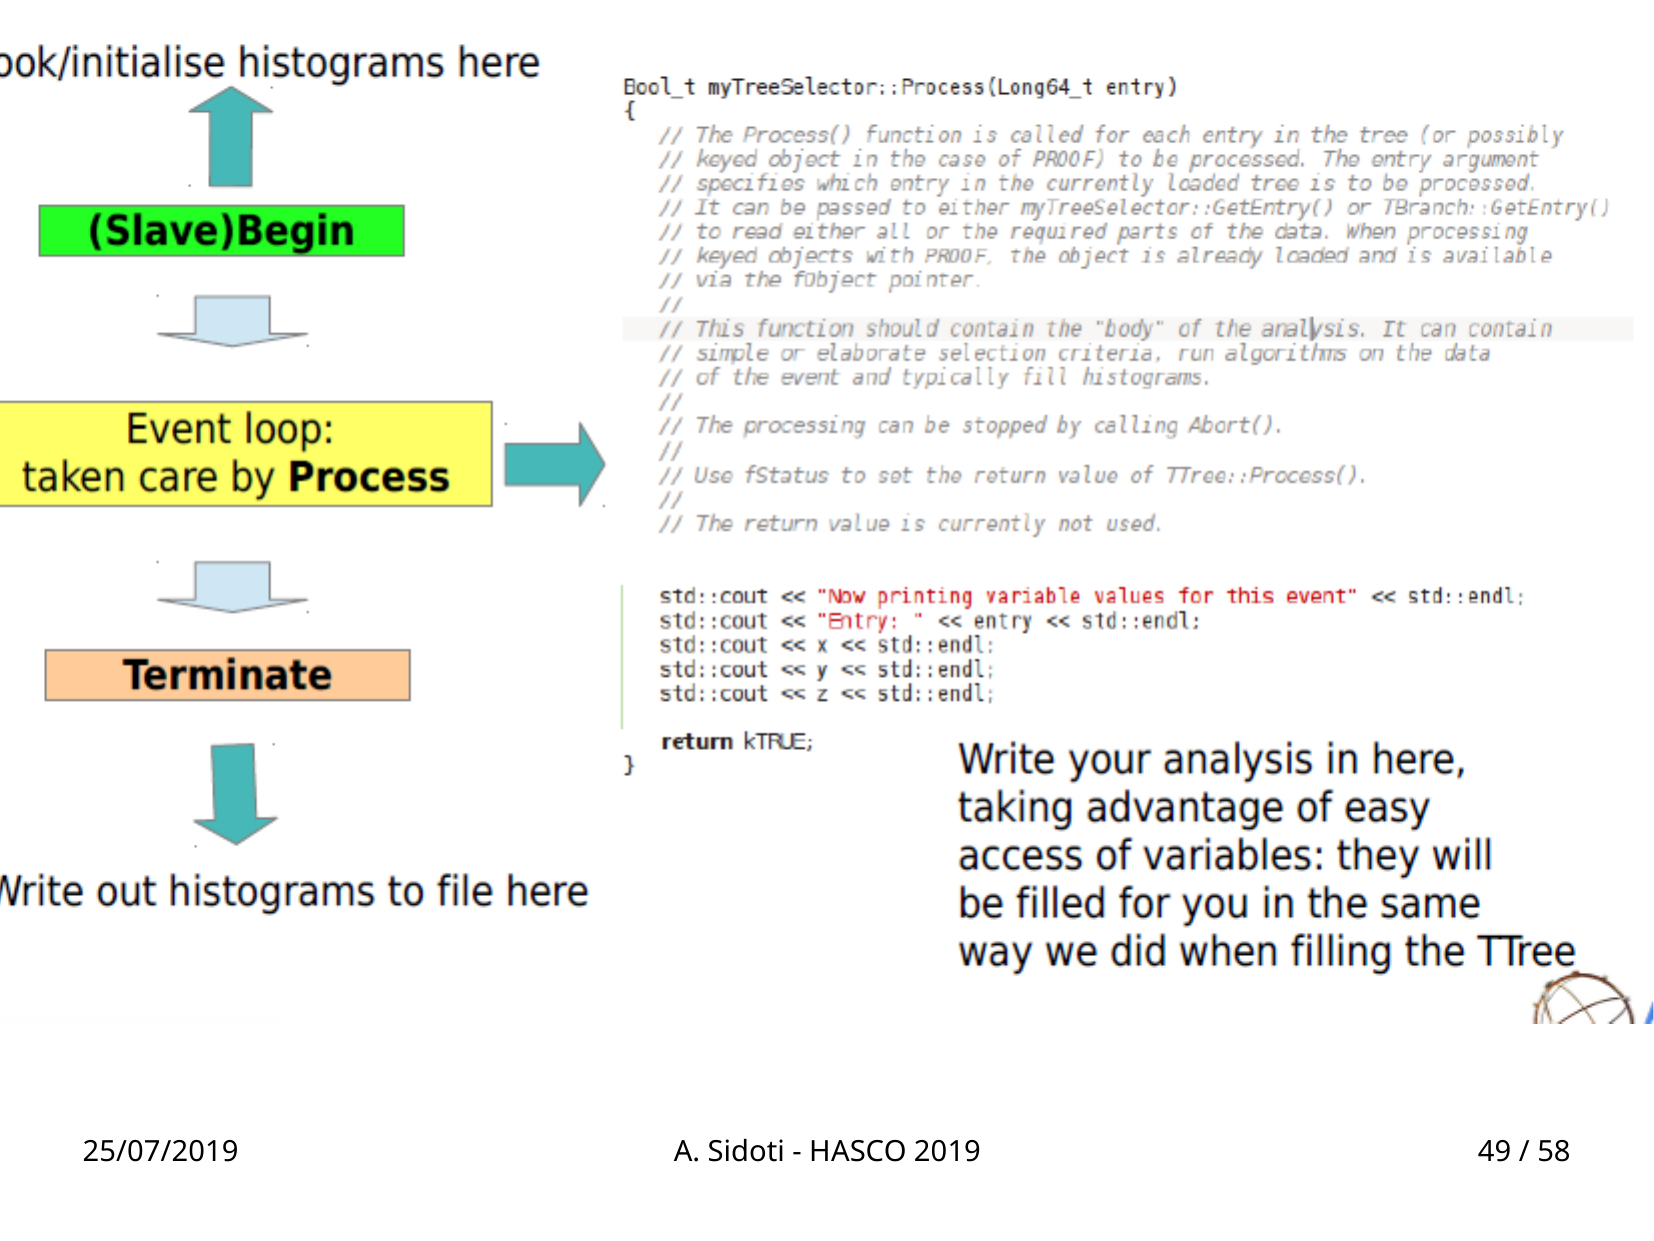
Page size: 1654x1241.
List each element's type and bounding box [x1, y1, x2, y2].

picture [0, 29, 1654, 1024]
